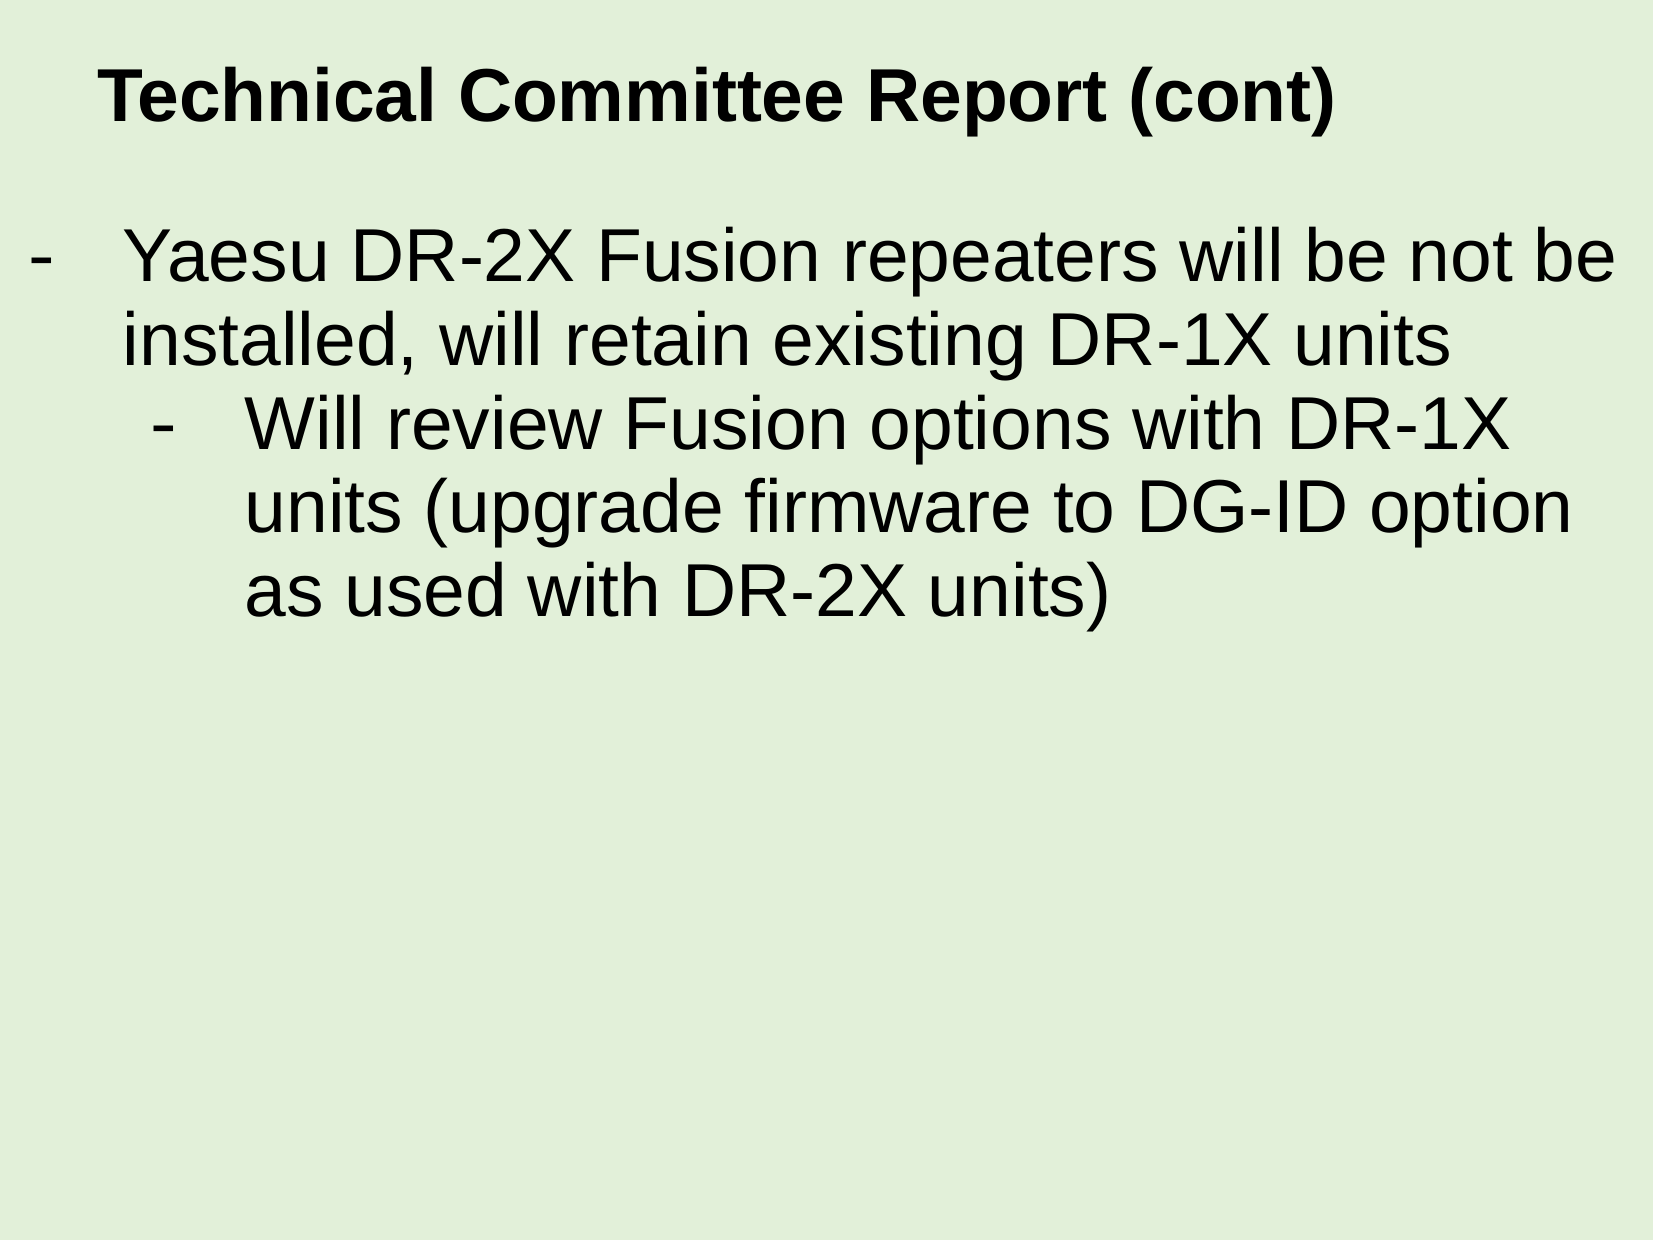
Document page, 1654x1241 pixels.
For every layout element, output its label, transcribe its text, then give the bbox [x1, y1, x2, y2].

title Technical Committee Report (cont) [82, 49, 1550, 183]
text_box Yaesu DR-2X Fusion repeaters will be not be installed, will retain existing DR-1X units Will review Fusion options with DR-1X units (upgrade firmware to DG-ID option as used with DR-2X units) [14, 207, 1640, 641]
